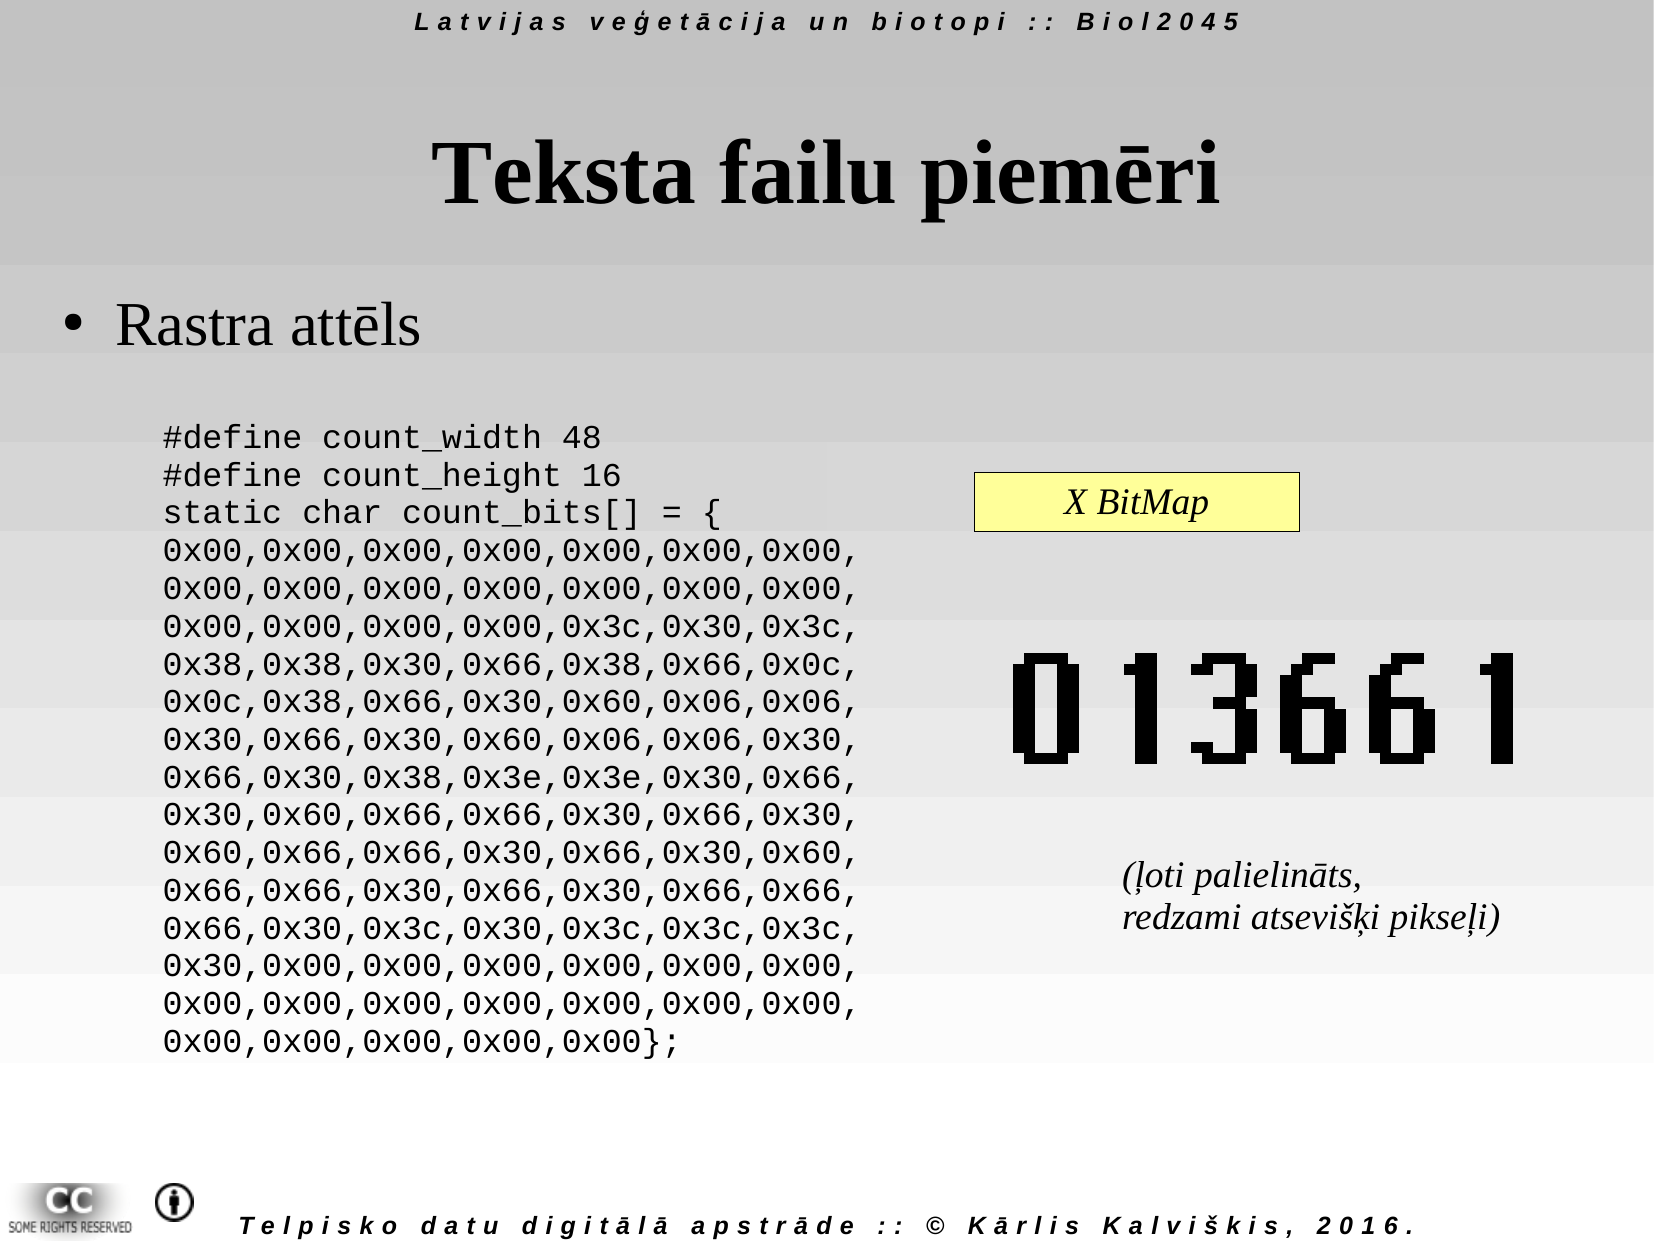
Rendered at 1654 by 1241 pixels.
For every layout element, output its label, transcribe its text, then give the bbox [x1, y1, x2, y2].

text_box (ļoti palielināts, redzami atsevišķi pikseļi) [1107, 847, 1516, 945]
picture [0, 0, 1654, 1241]
title Teksta failu piemēri [29, 49, 1625, 296]
list Rastra attēls [44, 289, 1610, 1113]
text_box #define count_width 48 #define count_height 16 static char count_bits[] = { 0x00,0x00,0x00,0x00,0x00,0x00,0x00, 0x00,0x00,0x00,0x00,0x00,0x00,0x00, 0x00,0x00,0x00,0x00,0x3c,0x30,0x3c, 0x38,0x38,0x30,0x66,0x38,0x66,0x0c, 0x0c,0x38,0x66,0x30,0x60,0x06,0x06, 0x30,0x66,0x30,0x60,0x06,0x06,0x30, 0x66,0x30,0x38,0x3e,0x3e,0x30,0x66, 0x30,0x60,0x66,0x66,0x30,0x66,0x30, 0x60,0x66,0x66,0x30,0x66,0x30,0x60, 0x66,0x66,0x30,0x66,0x30,0x66,0x66, 0x66,0x30,0x3c,0x30,0x3c,0x3c,0x3c, 0x30,0x00,0x00,0x00,0x00,0x00,0x00, 0x00,0x00,0x00,0x00,0x00,0x00,0x00, 0x00,0x00,0x00,0x00,0x00}; [147, 413, 878, 1134]
text_box X BitMap [974, 472, 1300, 532]
